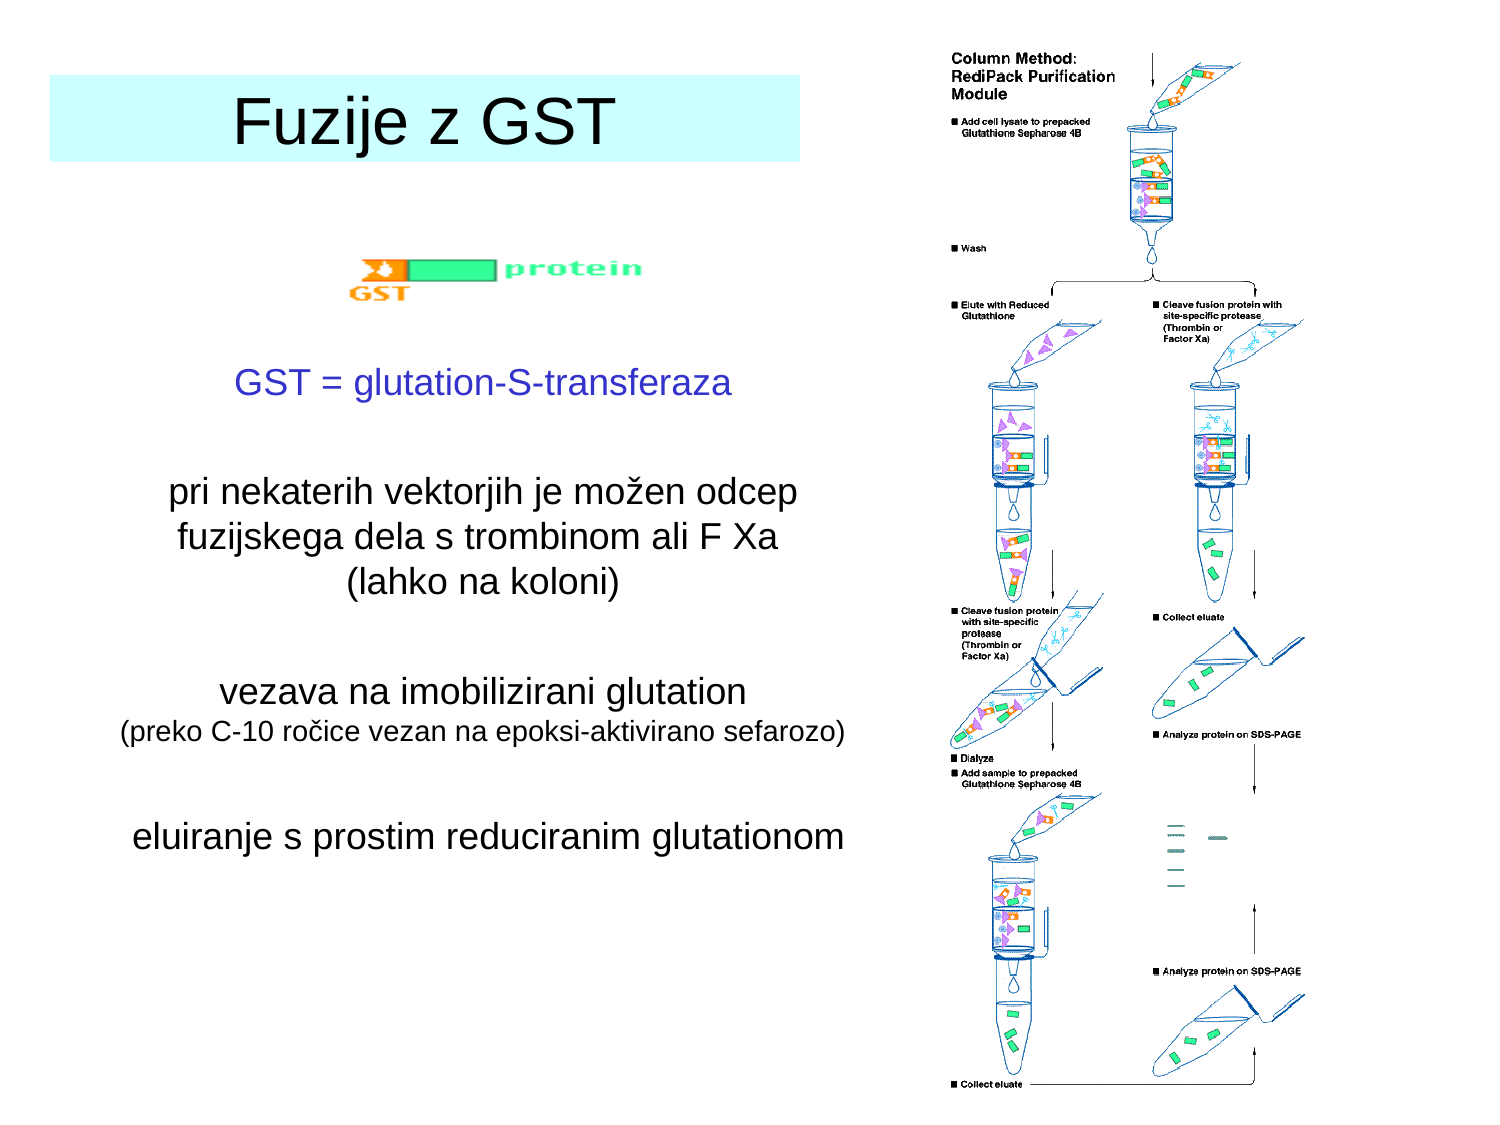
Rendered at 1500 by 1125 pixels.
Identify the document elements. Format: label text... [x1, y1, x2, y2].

picture [336, 255, 654, 312]
text_box Fuzije z GST [49, 74, 800, 162]
picture [915, 42, 1314, 1100]
text_box GST = glutation-S-transferaza pri nekaterih vektorjih je možen odcep fuzijskega dela s trombinom ali F Xa (lahko na koloni) vezava na imobilizirani glutation (preko C-10 ročice vezan na epoksi-aktivirano sefarozo) eluiranje s prostim reduciranim glutationom [100, 350, 867, 1075]
